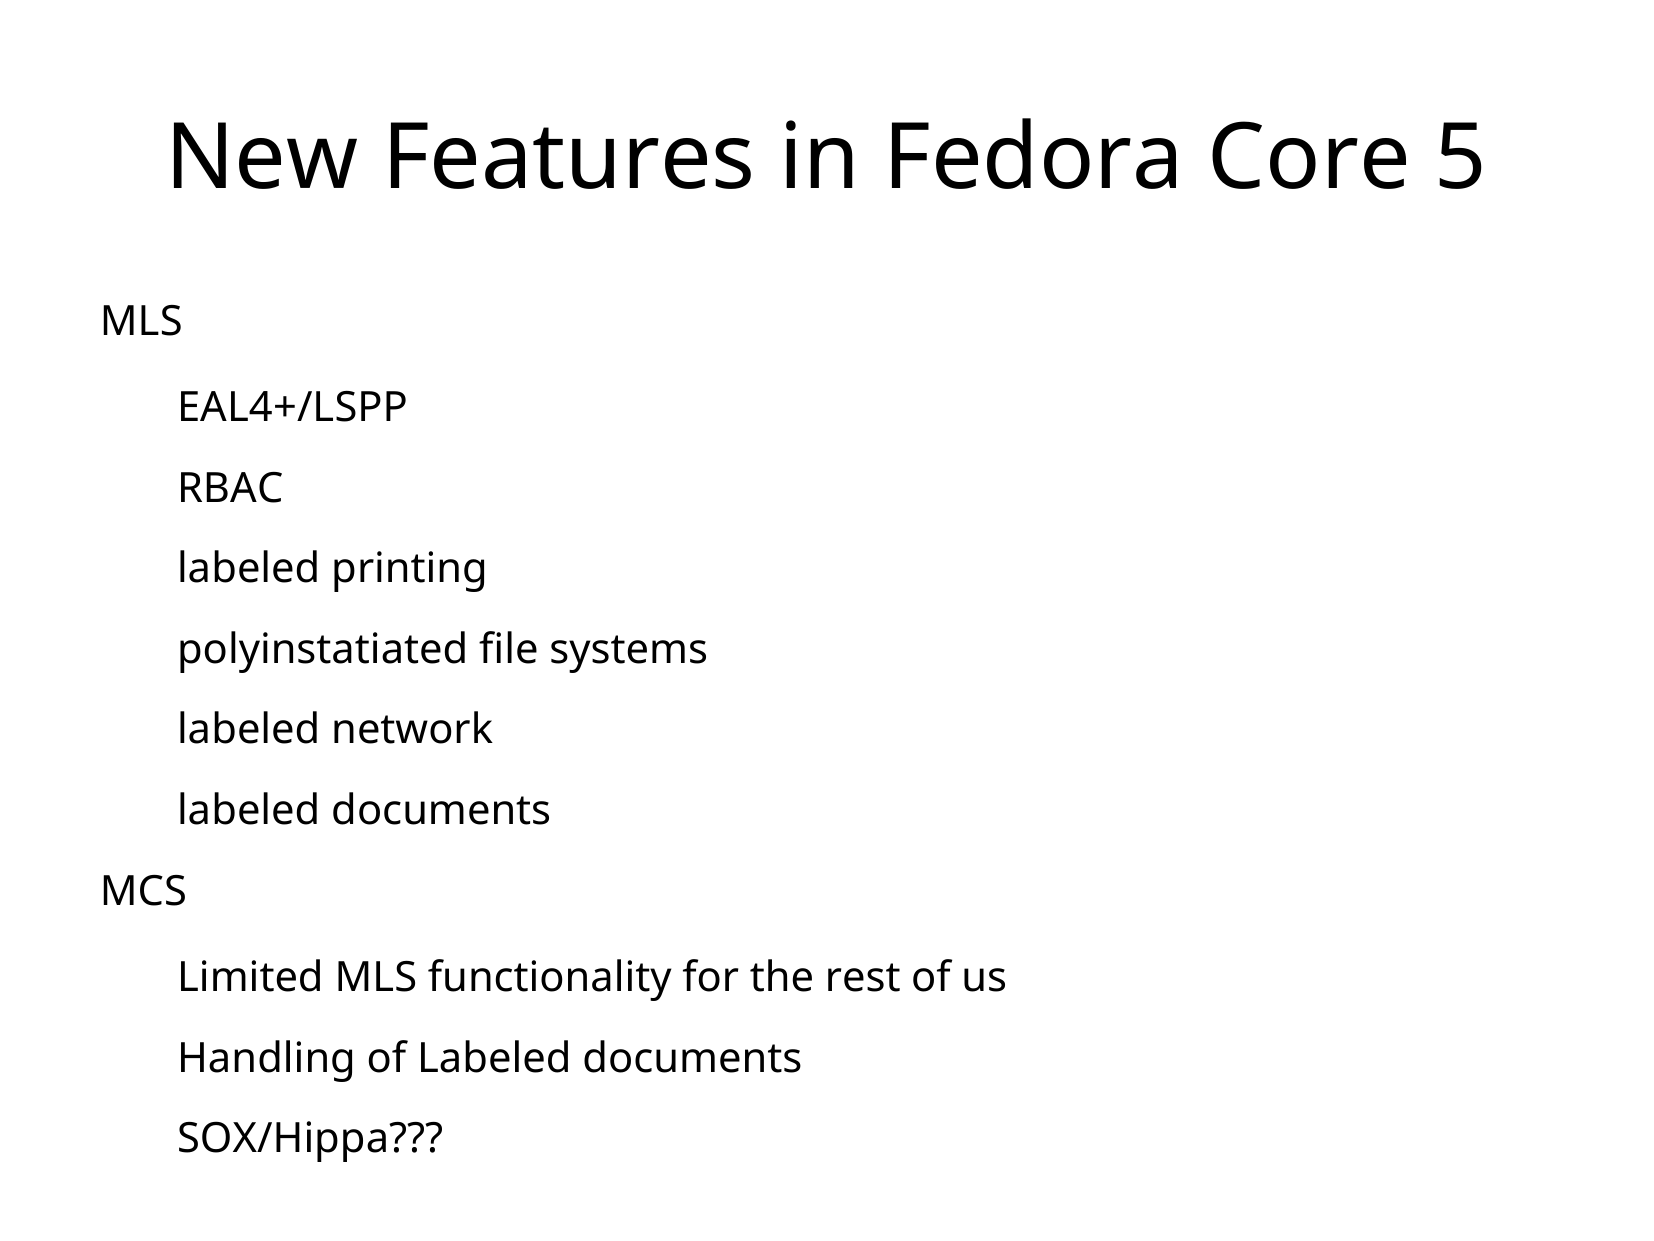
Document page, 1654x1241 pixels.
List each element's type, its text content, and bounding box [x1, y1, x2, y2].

title New Features in Fedora Core 5 [82, 49, 1571, 257]
list MLS EAL4+/LSPP RBAC labeled printing polyinstatiated file systems labeled network labeled documents MCS Limited MLS functionality for the rest of us Handling of Labeled documents SOX/Hippa??? [82, 290, 1571, 1094]
